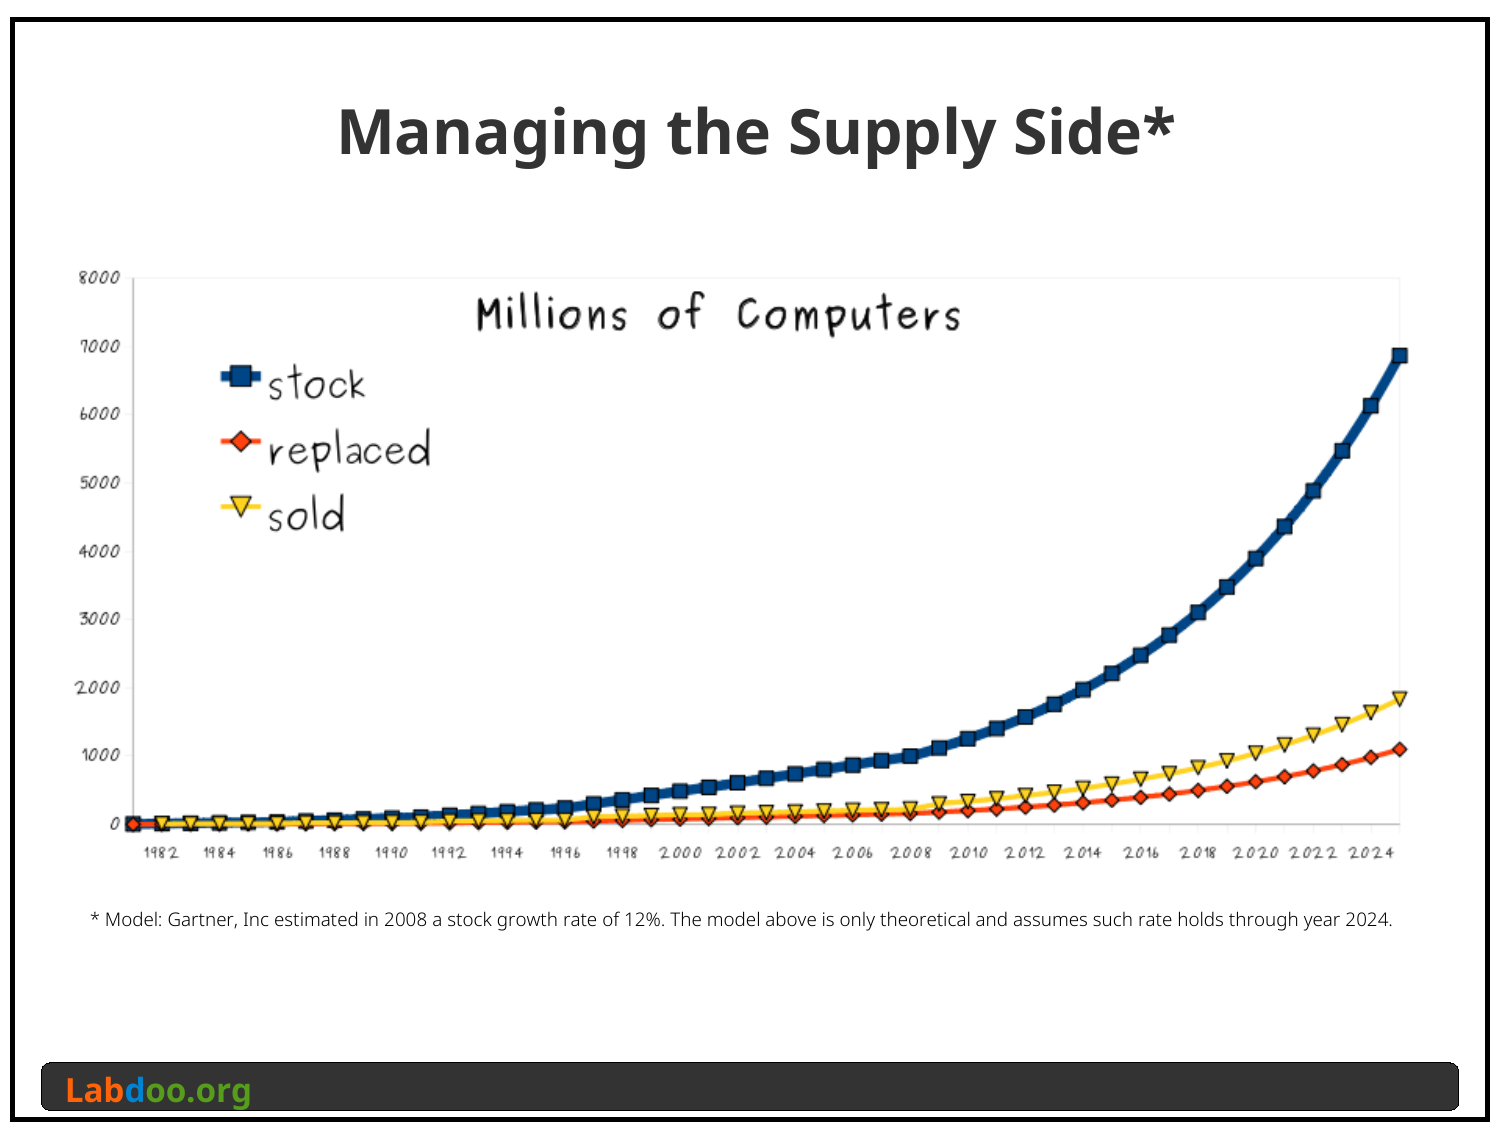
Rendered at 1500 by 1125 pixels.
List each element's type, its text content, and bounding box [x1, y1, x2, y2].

text_box * Model: Gartner, Inc estimated in 2008 a stock growth rate of 12%. The model above is only theoretical and assumes such rate holds through year 2024. [75, 900, 1463, 960]
title Managing the Supply Side* [53, 43, 1461, 217]
picture [64, 240, 1446, 891]
